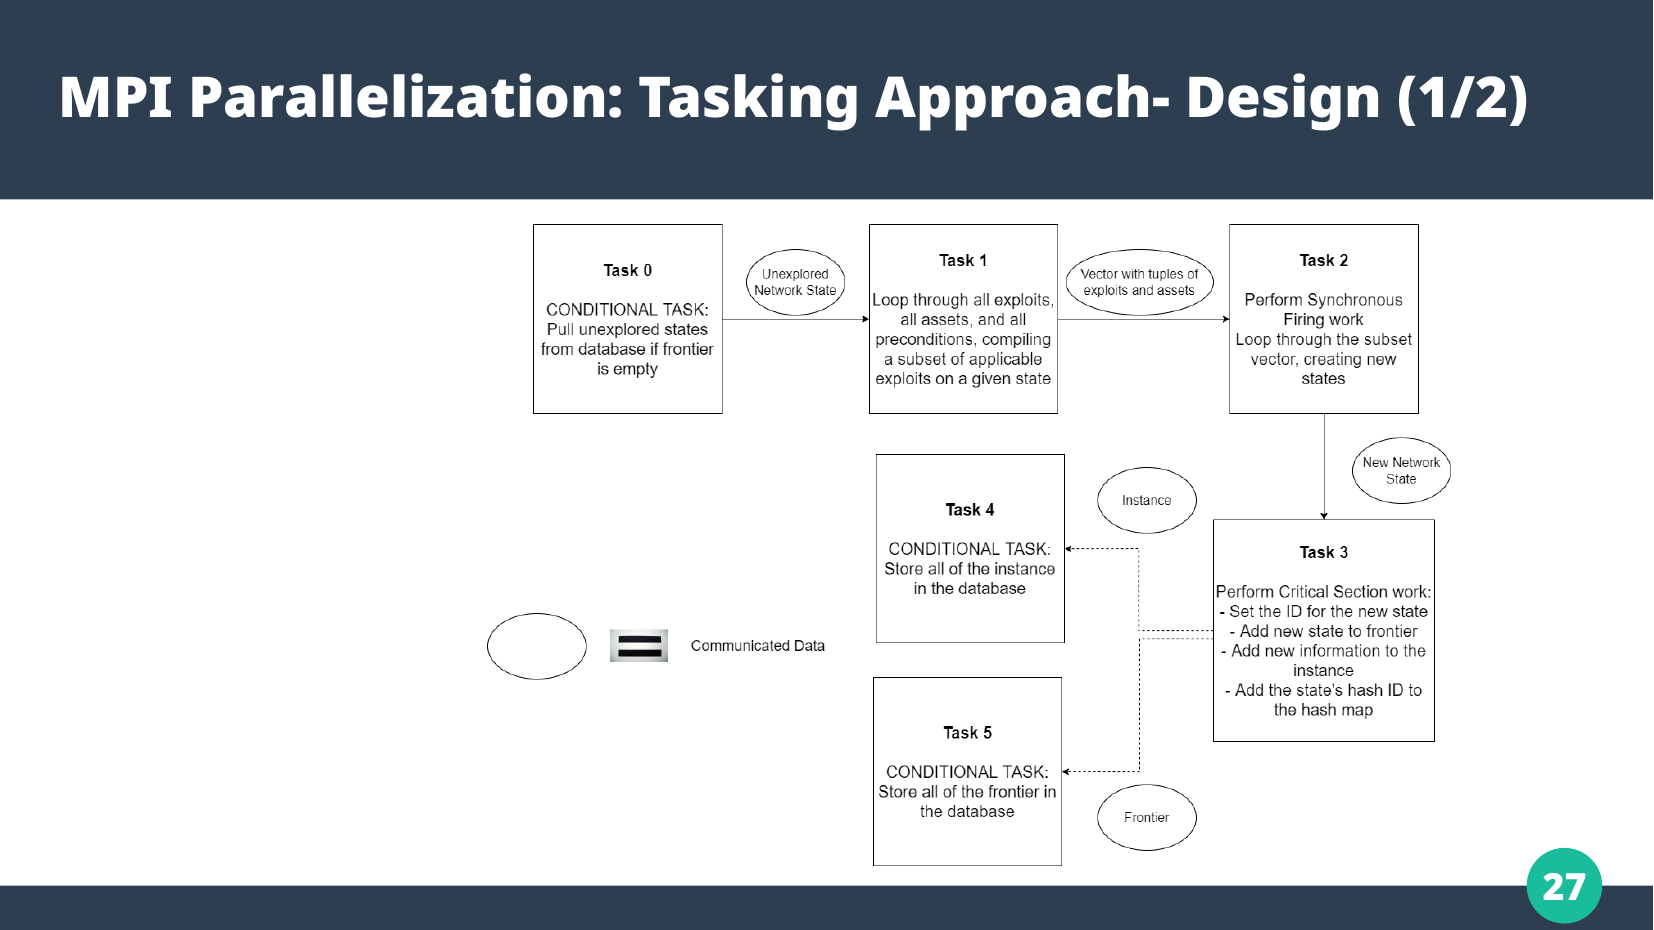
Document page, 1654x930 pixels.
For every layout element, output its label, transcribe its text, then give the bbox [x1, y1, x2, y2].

picture [487, 224, 1451, 866]
title MPI Parallelization: Tasking Approach- Design (1/2) [58, 36, 1594, 156]
